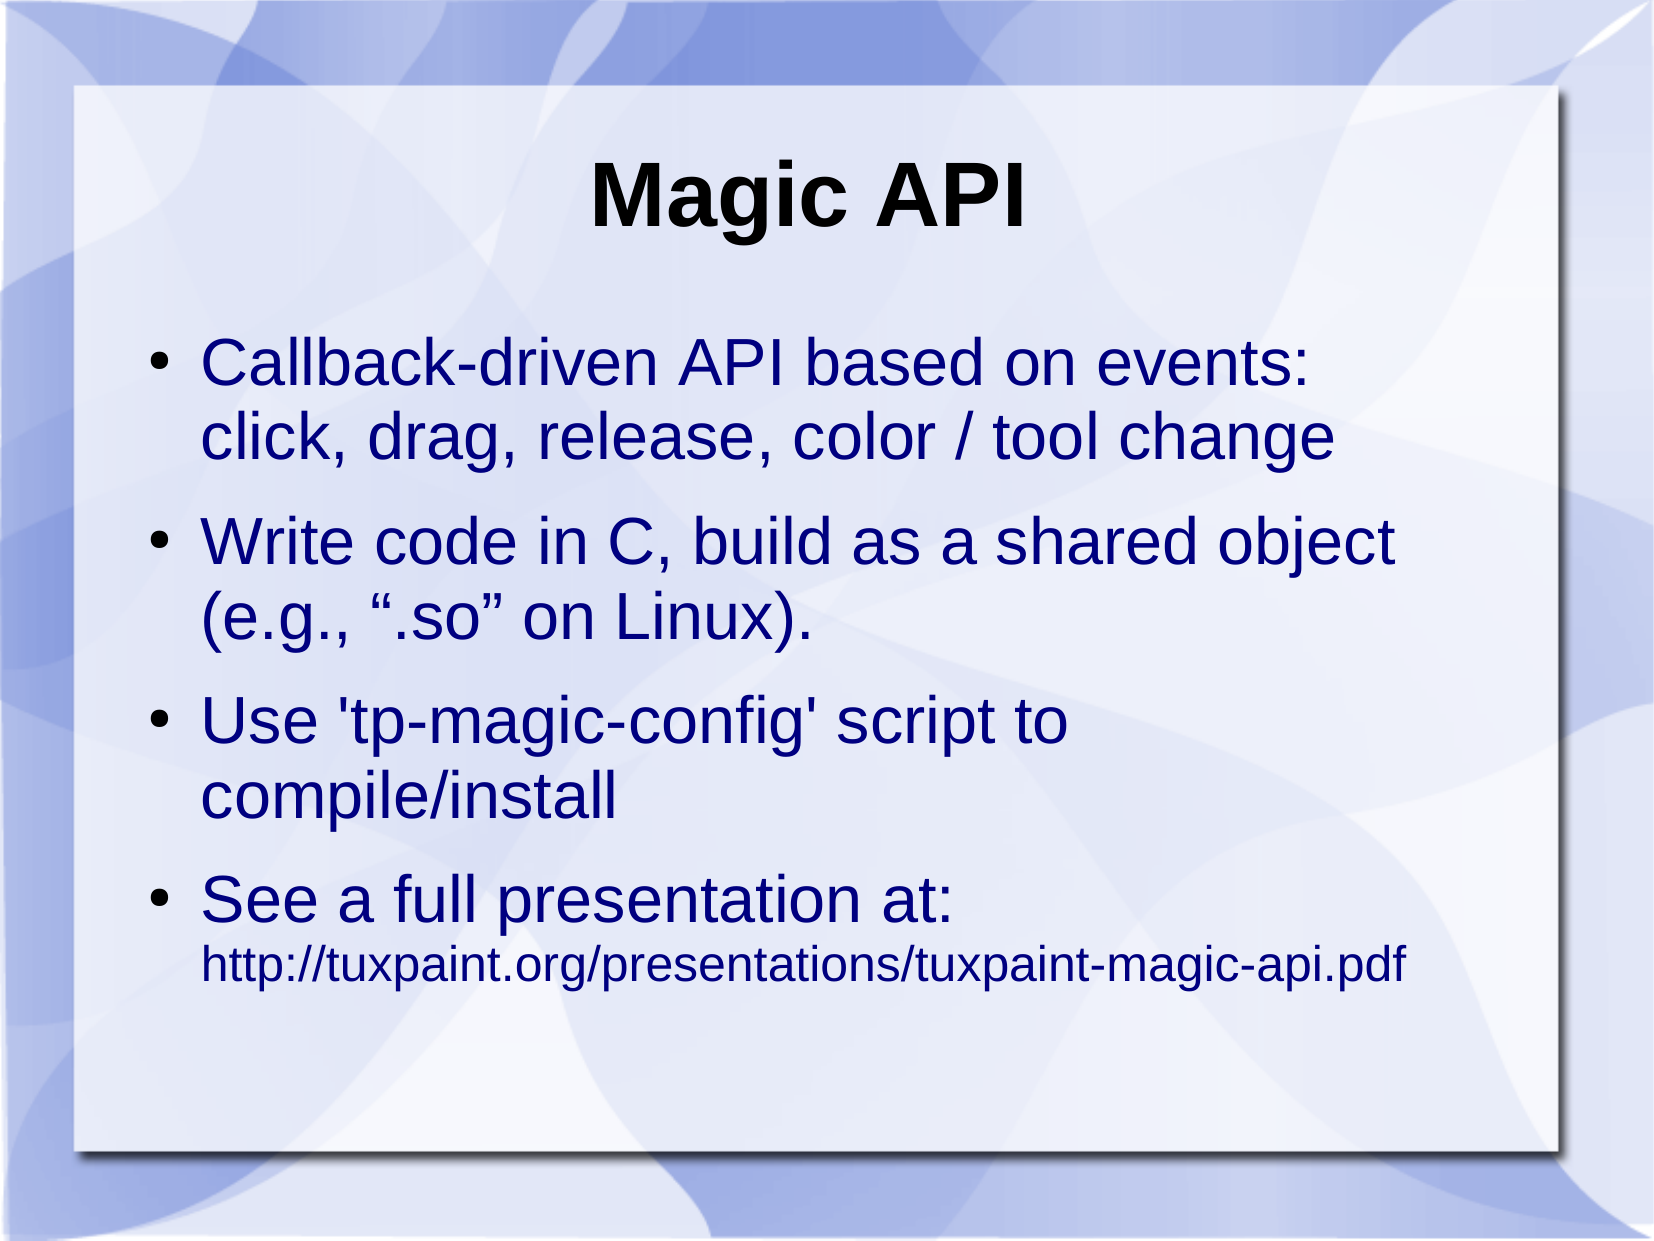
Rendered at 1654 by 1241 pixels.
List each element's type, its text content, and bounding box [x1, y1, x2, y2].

title Magic API [82, 98, 1536, 291]
list Callback-driven API based on events: click, drag, release, color / tool change Write code in C, build as a shared object (e.g., “.so” on Linux). Use 'tp-magic-config' script to compile/install See a full presentation at: http://tuxpaint.org/presentations/tuxpaint-magic-api.pdf [129, 324, 1489, 1129]
picture [0, 0, 1654, 1241]
